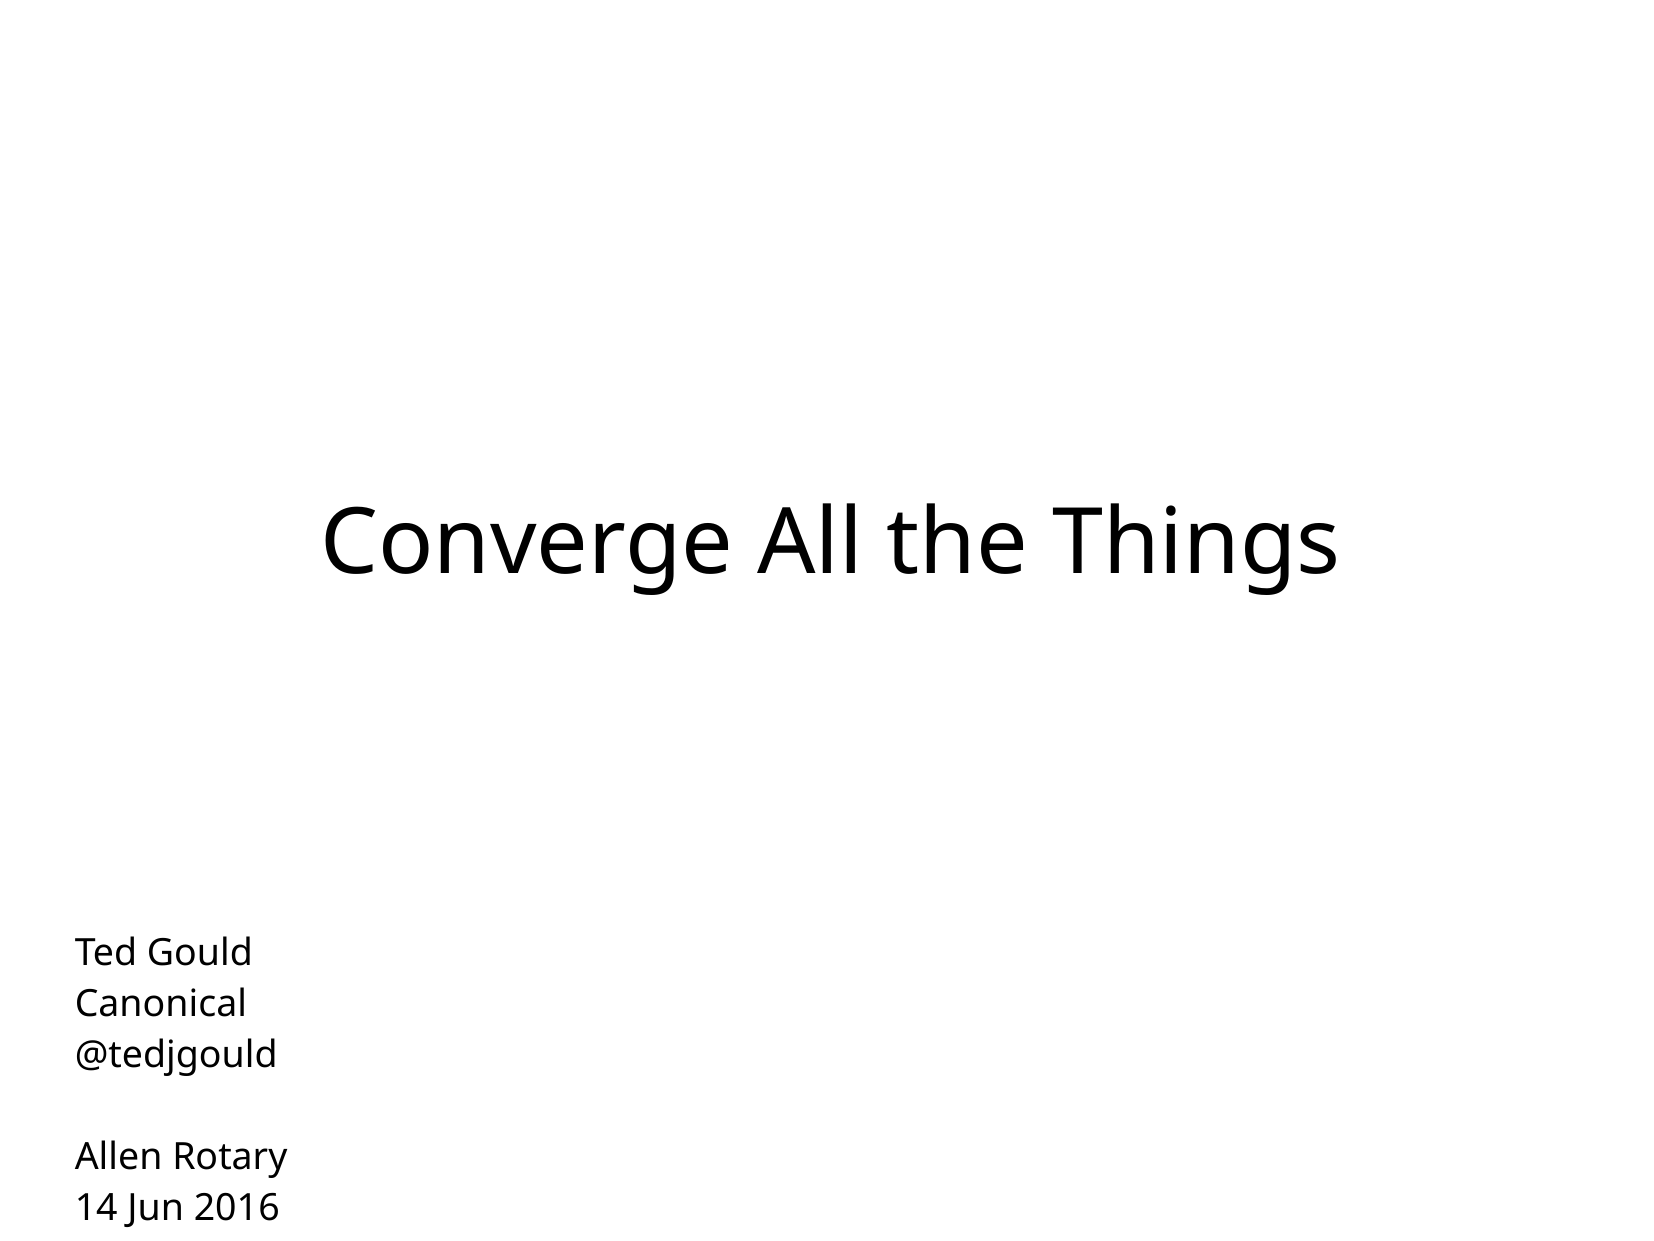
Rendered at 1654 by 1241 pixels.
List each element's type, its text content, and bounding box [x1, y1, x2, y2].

text_box Ted Gould Canonical @tedjgould Allen Rotary 14 Jun 2016 [60, 917, 421, 1186]
title Converge All the Things [86, 435, 1576, 643]
